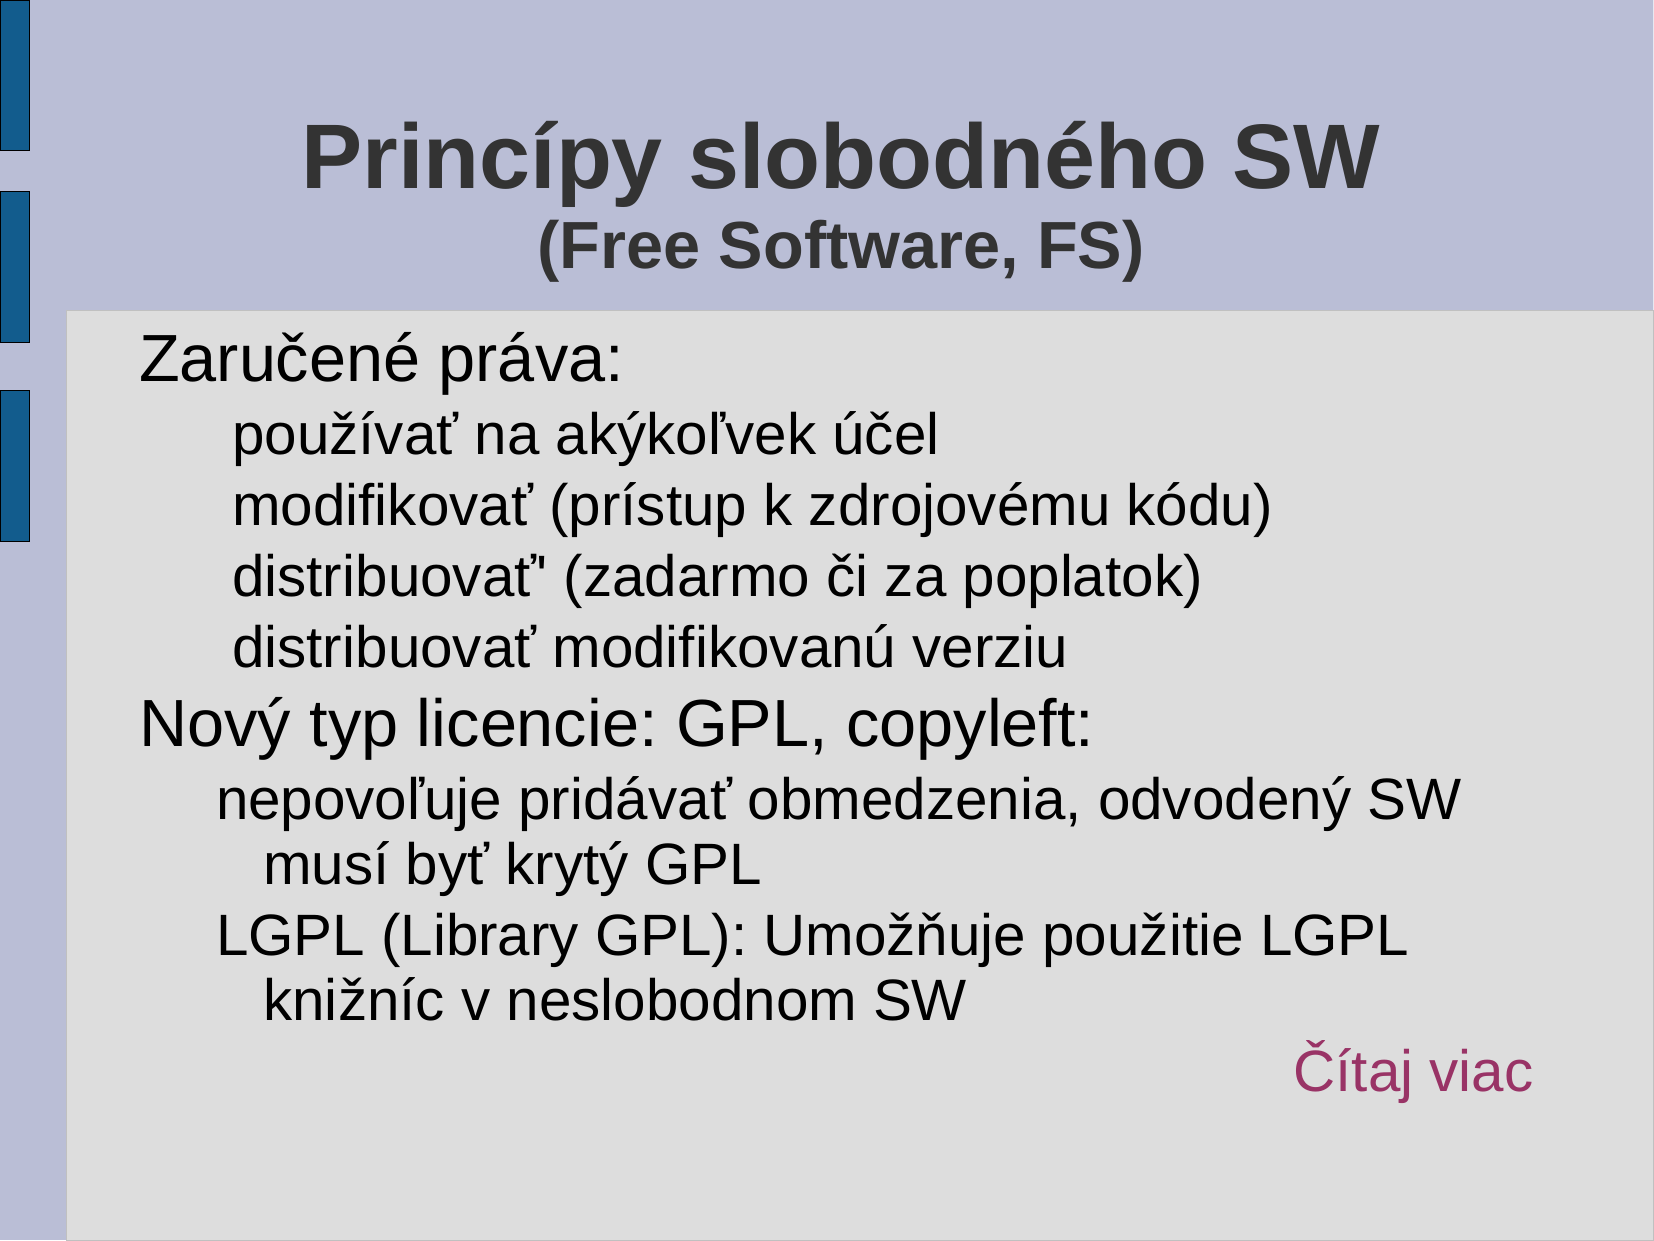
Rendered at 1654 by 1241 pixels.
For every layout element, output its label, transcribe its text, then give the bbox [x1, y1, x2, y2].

list Zaručené práva: používať na akýkoľvek účel modifikovať (prístup k zdrojovému kódu) distribuovať' (zadarmo či za poplatok) distribuovať modifikovanú verziu Nový typ licencie: GPL, copyleft: nepovoľuje pridávať obmedzenia, odvodený SW musí byť krytý GPL LGPL (Library GPL): Umožňuje použitie LGPL knižníc v neslobodnom SW Čítaj viac [121, 321, 1534, 1135]
title Princípy slobodného SW (Free Software, FS) [59, 91, 1625, 299]
